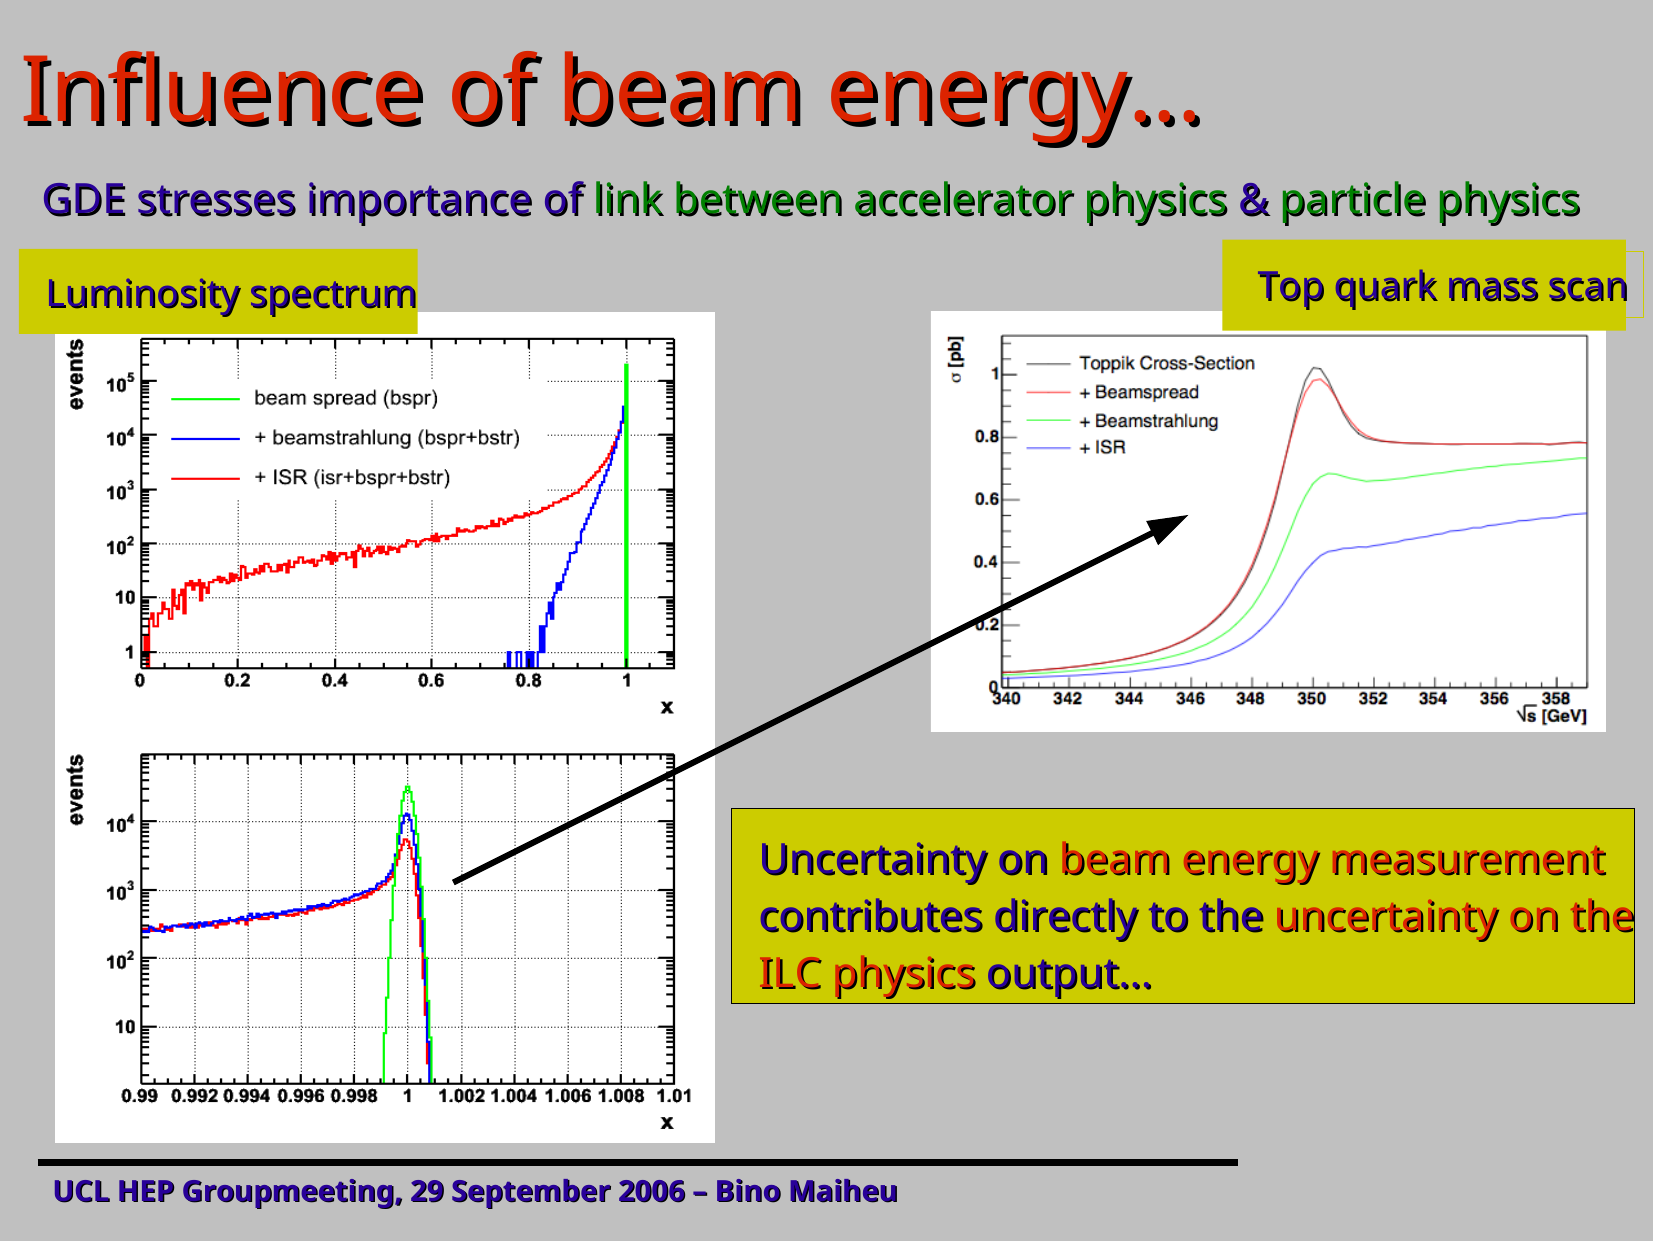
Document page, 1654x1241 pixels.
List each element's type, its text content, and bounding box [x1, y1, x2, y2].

text_box Uncertainty on beam energy measurement contributes directly to the uncertainty on the ILC physics output... [743, 820, 1581, 988]
text_box [18, 248, 418, 334]
picture [930, 311, 1606, 732]
text_box Top quark mass scan [1242, 251, 1618, 312]
text_box [1222, 239, 1626, 331]
text_box Luminosity spectrum [30, 259, 410, 328]
text_box GDE stresses importance of link between accelerator physics & particle physics [26, 161, 1508, 227]
text_box [1618, 252, 1626, 284]
text_box [731, 808, 1635, 1004]
text_box UCL HEP Groupmeeting, 29 September 2006 – Bino Maiheu [37, 1162, 939, 1213]
title Influence of beam energy... [16, 23, 1207, 148]
picture [55, 312, 715, 1143]
text_box [1243, 283, 1626, 317]
